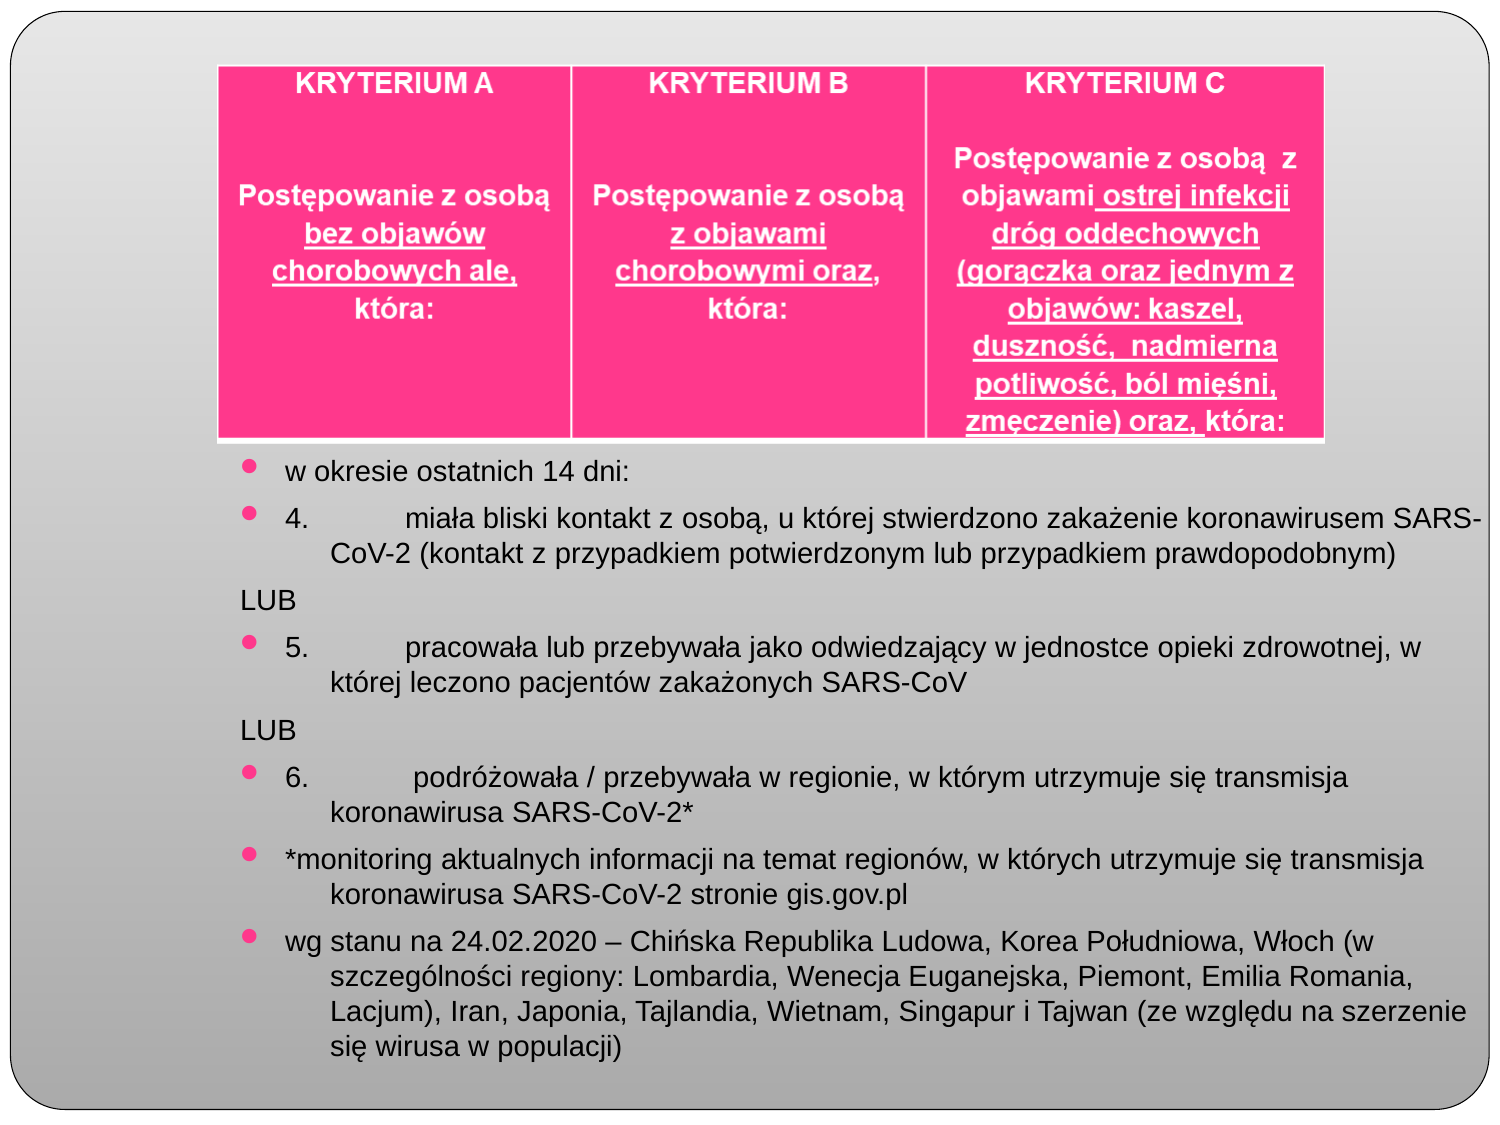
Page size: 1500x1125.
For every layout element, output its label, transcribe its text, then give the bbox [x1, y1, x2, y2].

list w okresie ostatnich 14 dni: 4. miała bliski kontakt z osobą, u której stwierdzono zakażenie koronawirusem SARS-CoV-2 (kontakt z przypadkiem potwierdzonym lub przypadkiem prawdopodobnym) LUB 5. pracowała lub przebywała jako odwiedzający w jednostce opieki zdrowotnej, w której leczono pacjentów zakażonych SARS-CoV LUB 6. podróżowała / przebywała w regionie, w którym utrzymuje się transmisja koronawirusa SARS-CoV-2* *monitoring aktualnych informacji na temat regionów, w których utrzymuje się transmisja koronawirusa SARS-CoV-2 stronie gis.gov.pl wg stanu na 24.02.2020 – Chińska Republika Ludowa, Korea Południowa, Włoch (w szczególności regiony: Lombardia, Wenecja Euganejska, Piemont, Emilia Romania, Lacjum), Iran, Japonia, Tajlandia, Wietnam, Singapur i Tajwan (ze względu na szerzenie się wirusa w populacji) [225, 444, 1500, 1083]
picture [217, 57, 1325, 456]
